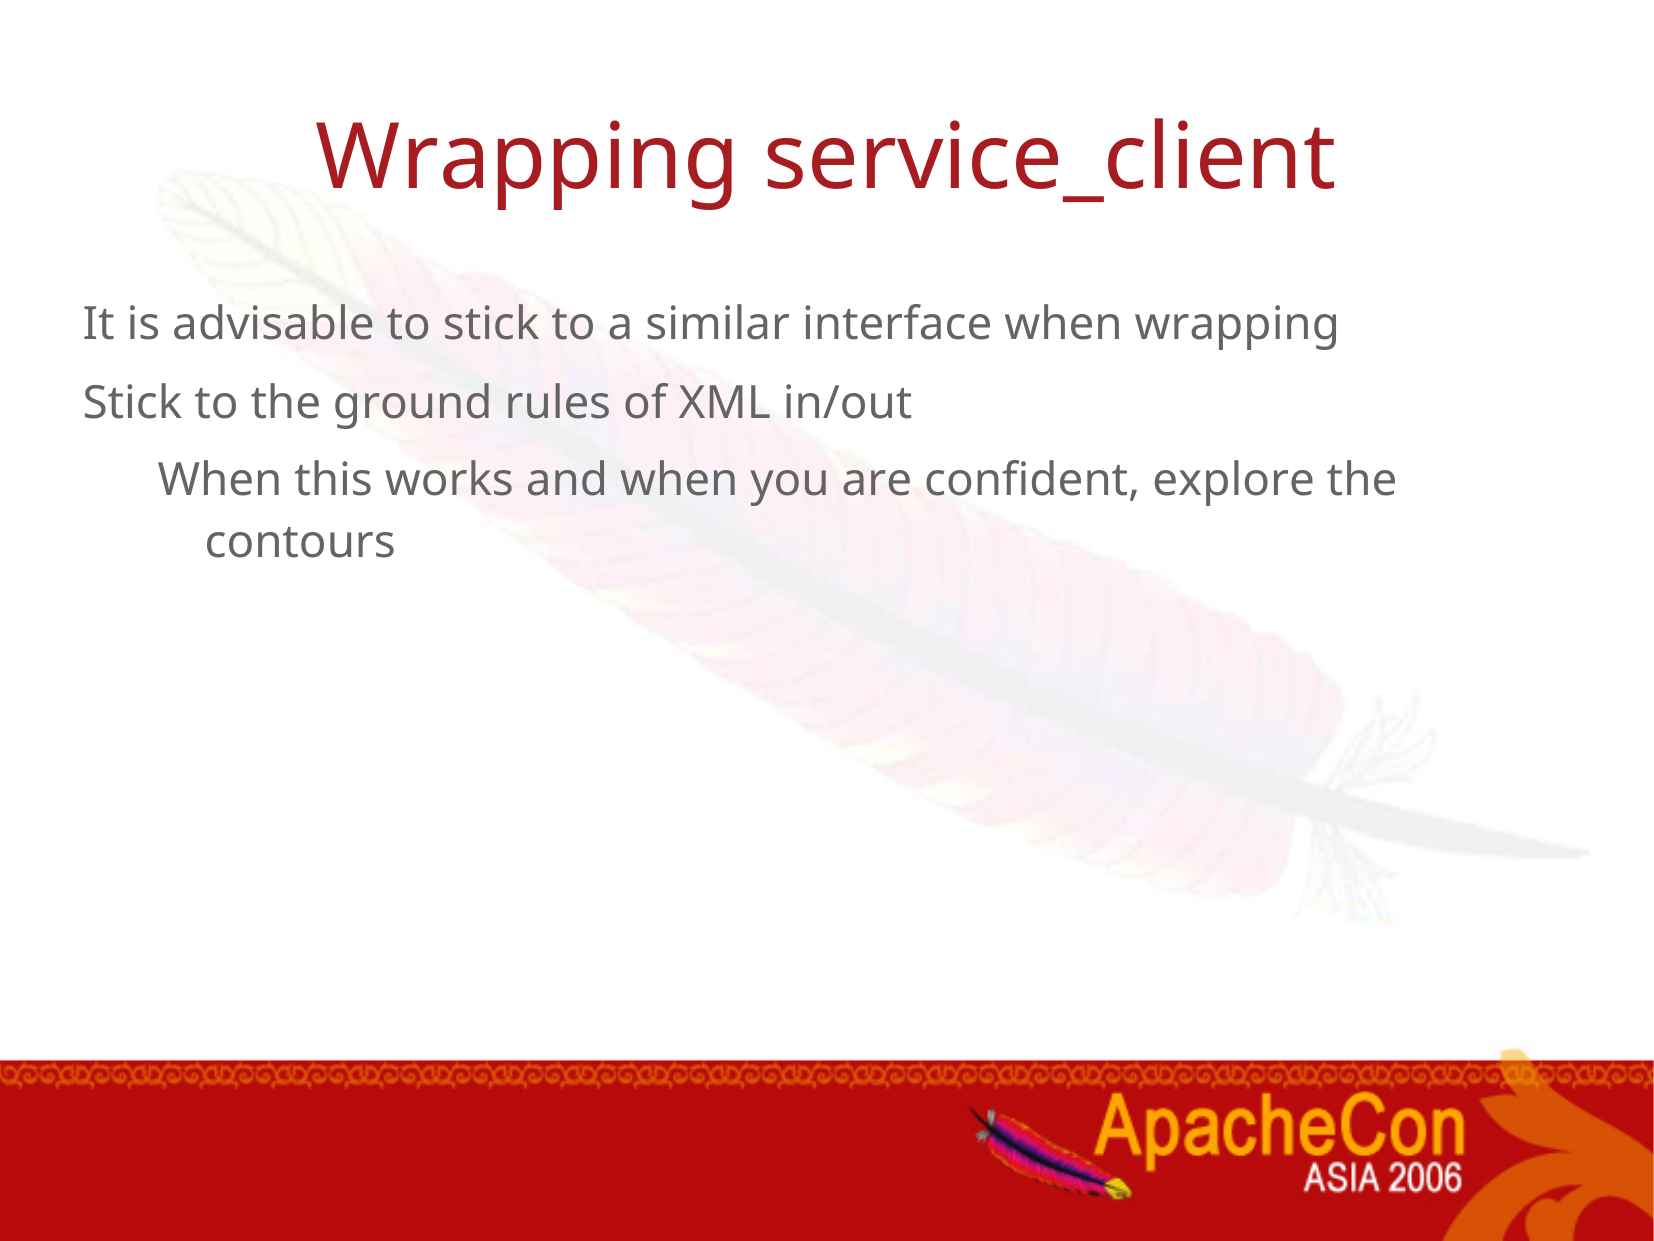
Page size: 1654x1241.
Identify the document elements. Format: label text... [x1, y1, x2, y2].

list It is advisable to stick to a similar interface when wrapping Stick to the ground rules of XML in/out When this works and when you are confident, explore the contours [82, 290, 1571, 1109]
title Wrapping service_client [82, 49, 1571, 257]
picture [0, 0, 1654, 1241]
